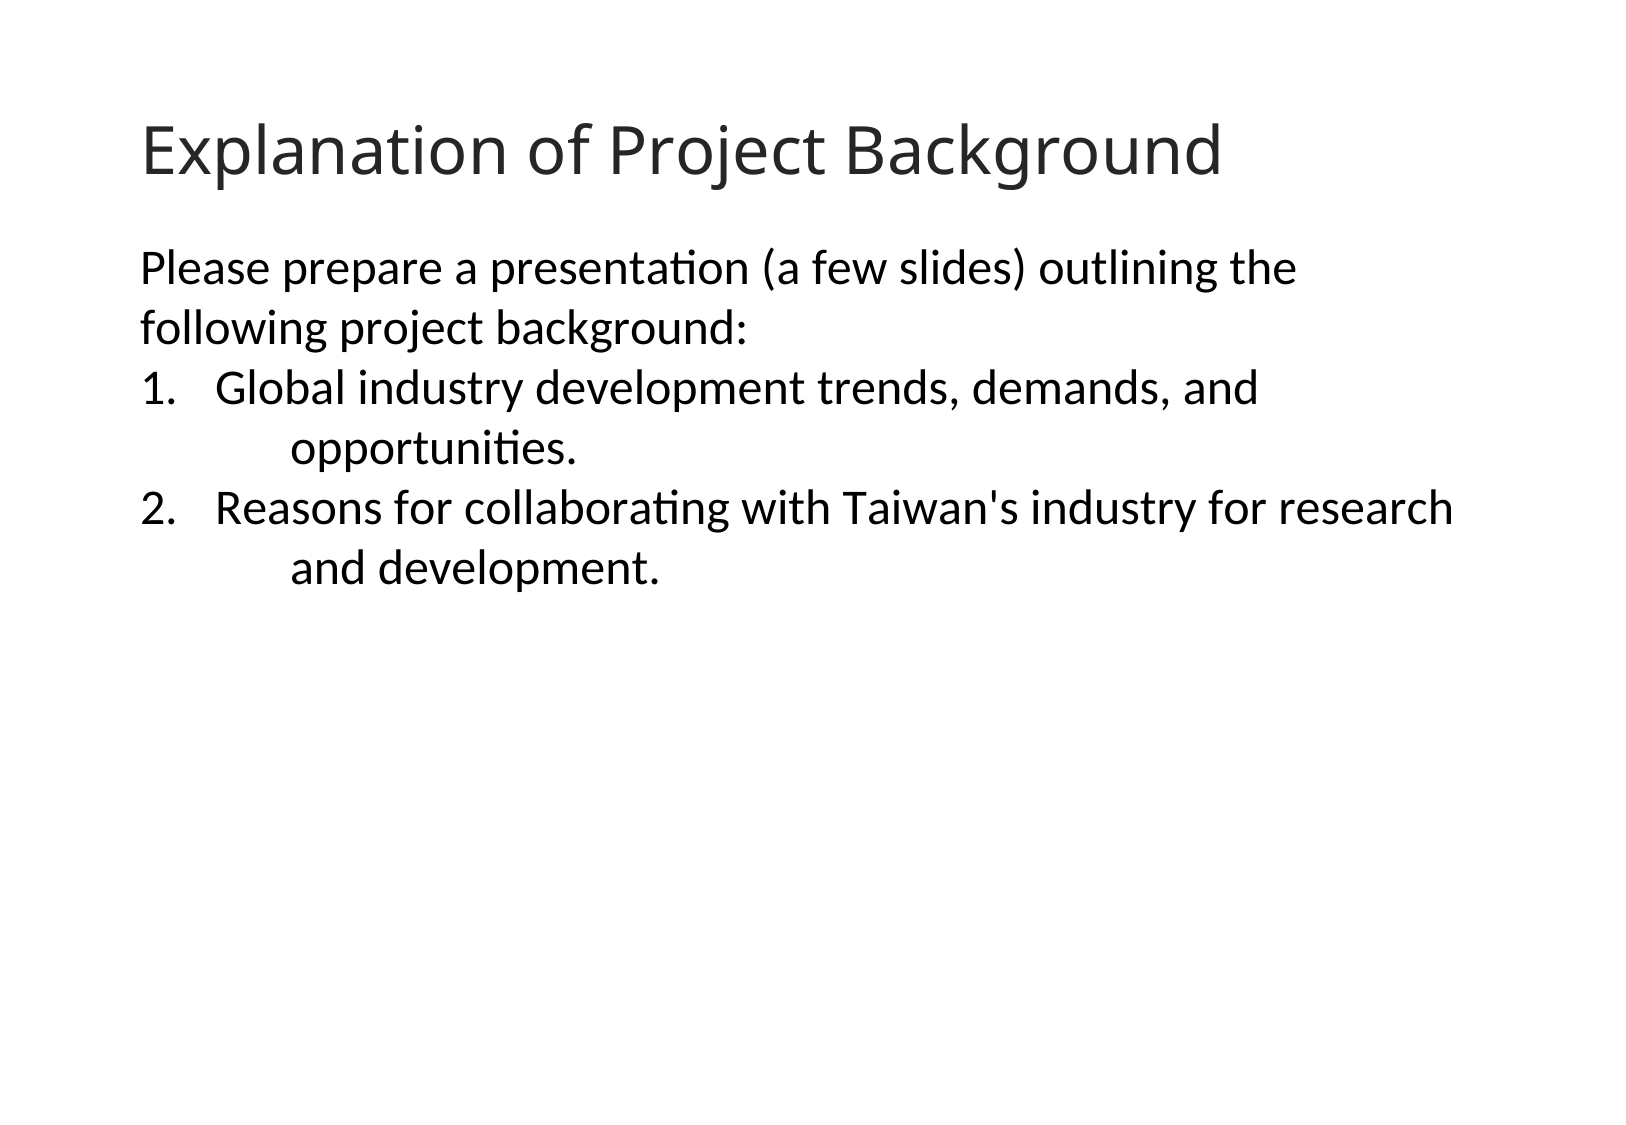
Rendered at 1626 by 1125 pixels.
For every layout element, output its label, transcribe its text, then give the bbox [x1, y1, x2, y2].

title Explanation of Project Background [125, 99, 1501, 211]
text_box Please prepare a presentation (a few slides) outlining the following project background: Global industry development trends, demands, and opportunities. Reasons for collaborating with Taiwan's industry for research and development. [125, 227, 1501, 1000]
